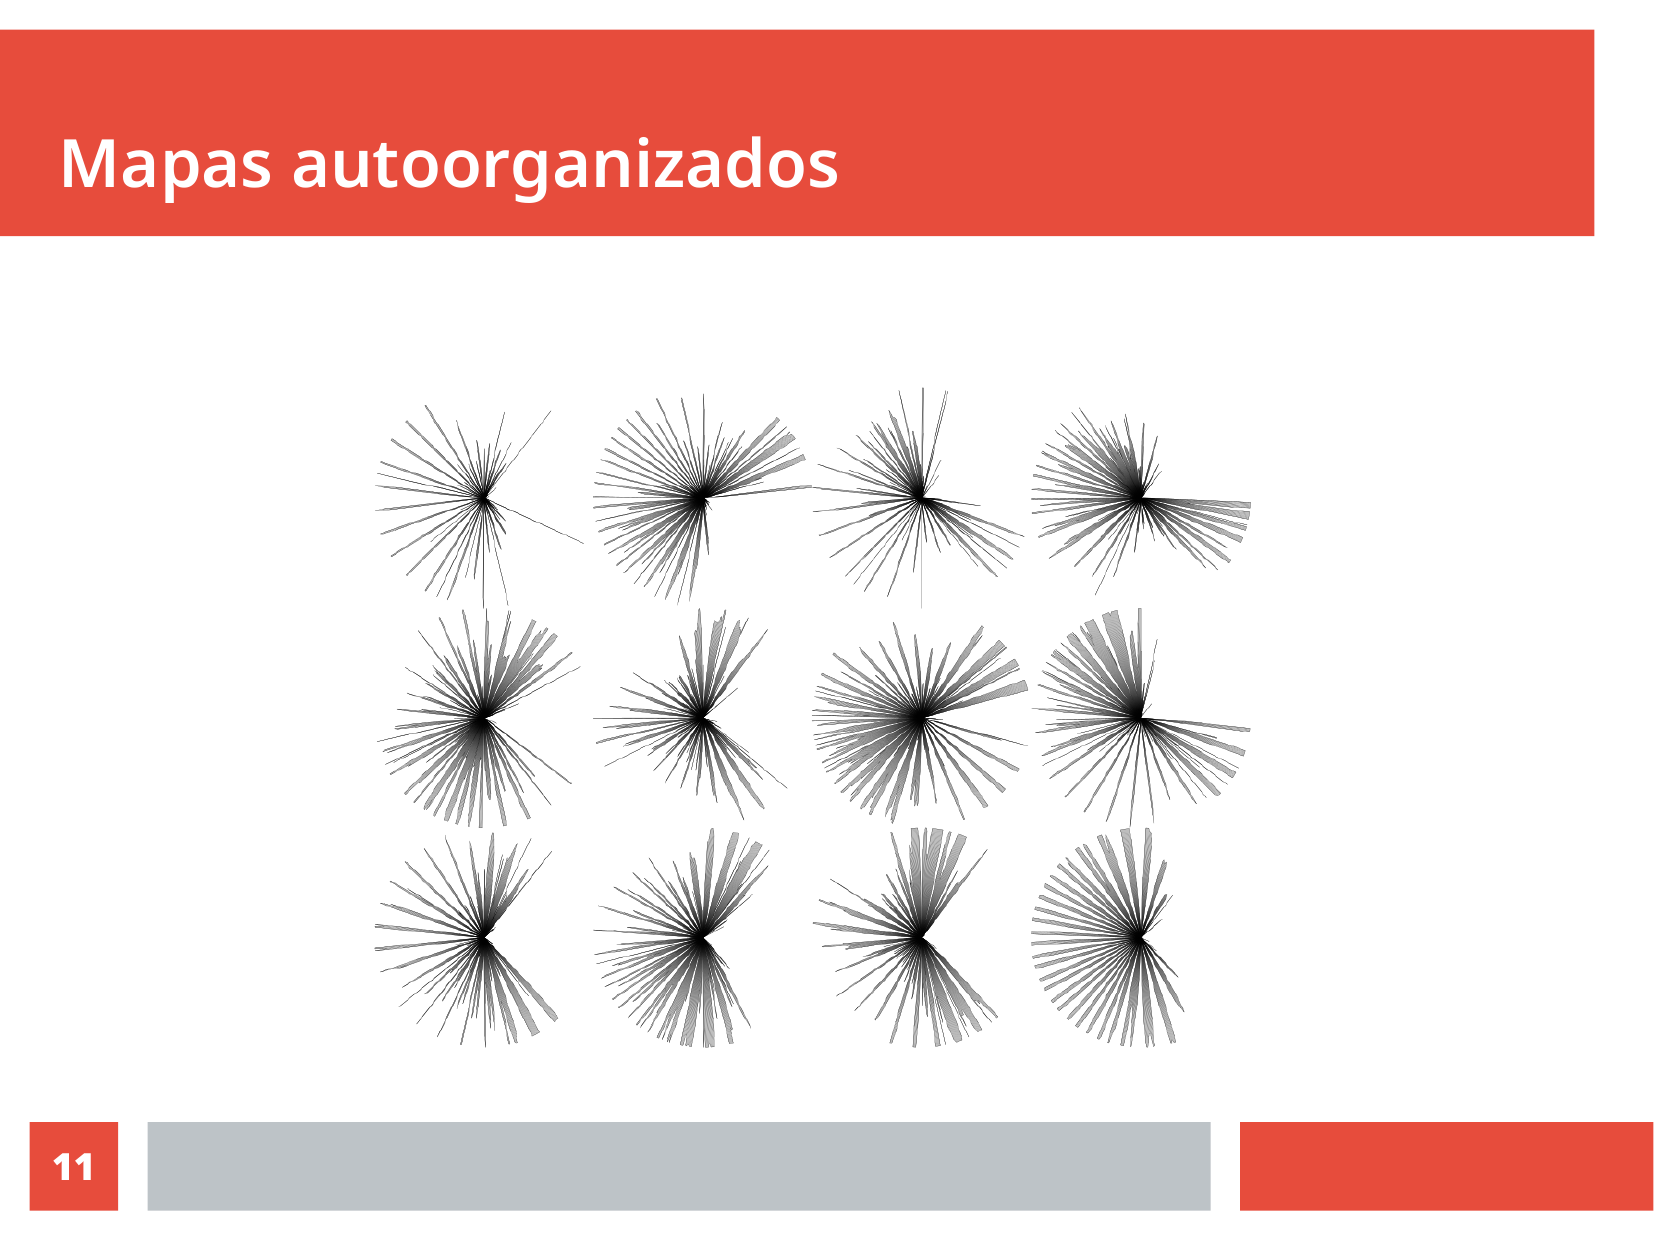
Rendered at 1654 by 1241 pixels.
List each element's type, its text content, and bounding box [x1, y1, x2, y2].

picture [299, 324, 1325, 1093]
title Mapas autoorganizados [59, 59, 1595, 207]
